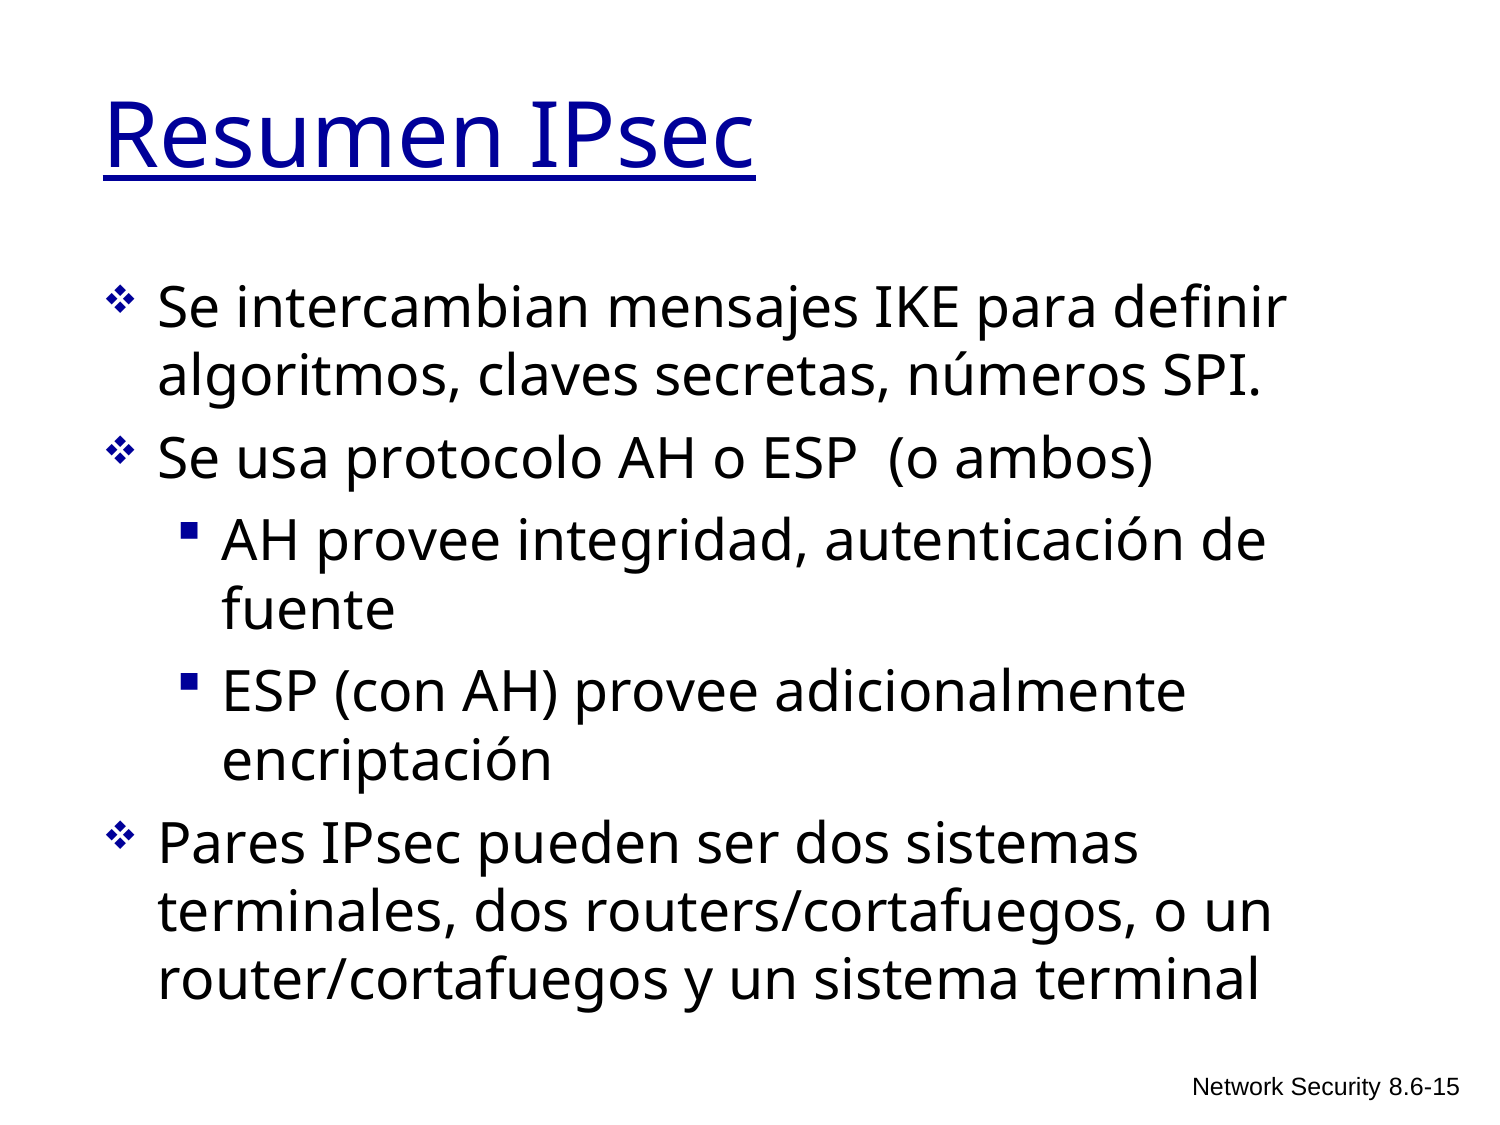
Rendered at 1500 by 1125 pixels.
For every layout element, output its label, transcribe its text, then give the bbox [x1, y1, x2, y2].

list Se intercambian mensajes IKE para definir algoritmos, claves secretas, números SPI. Se usa protocolo AH o ESP (o ambos) AH provee integridad, autenticación de fuente ESP (con AH) provee adicionalmente encriptación Pares IPsec pueden ser dos sistemas terminales, dos routers/cortafuegos, o un router/cortafuegos y un sistema terminal [87, 262, 1363, 1026]
title Resumen IPsec [87, 37, 1363, 225]
text_box Network Security [762, 1062, 1397, 1114]
